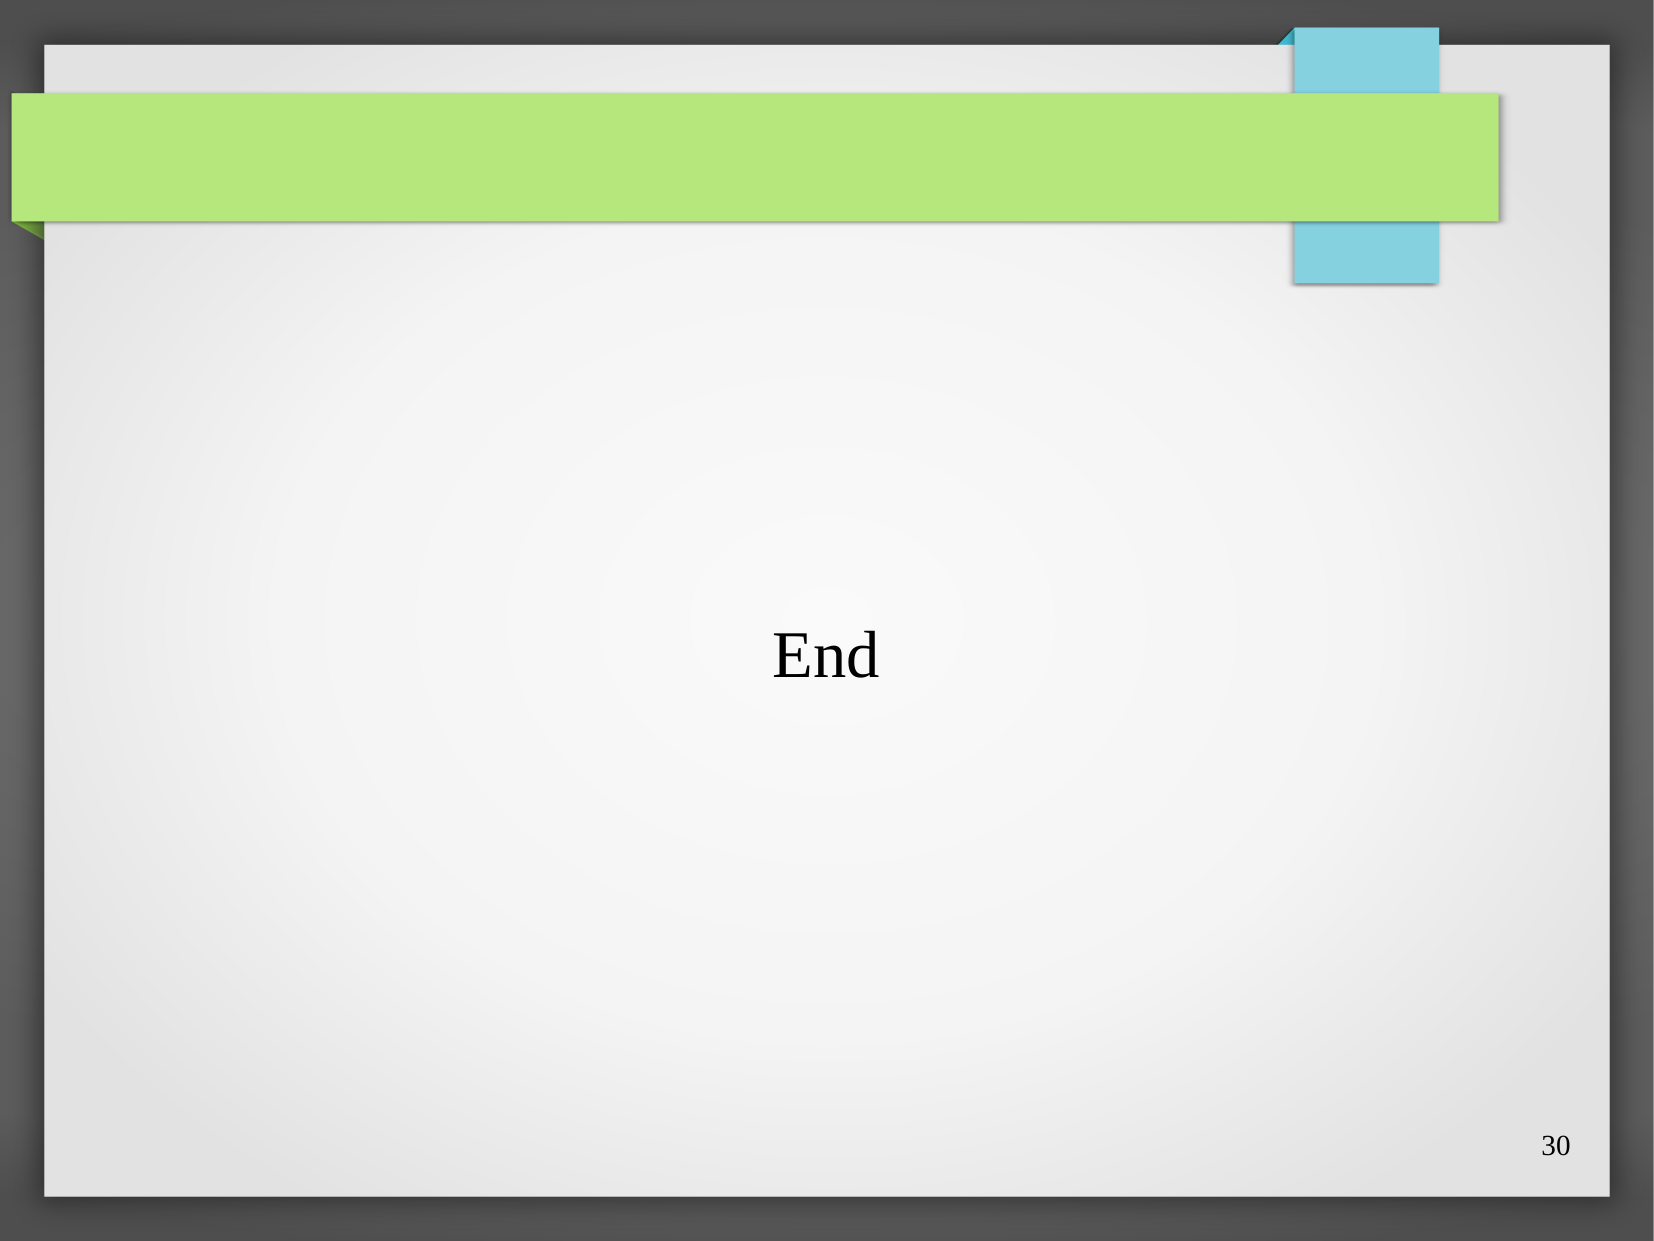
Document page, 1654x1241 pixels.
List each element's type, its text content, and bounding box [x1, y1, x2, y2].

picture [0, 0, 1654, 1241]
subtitle End [82, 295, 1571, 1015]
